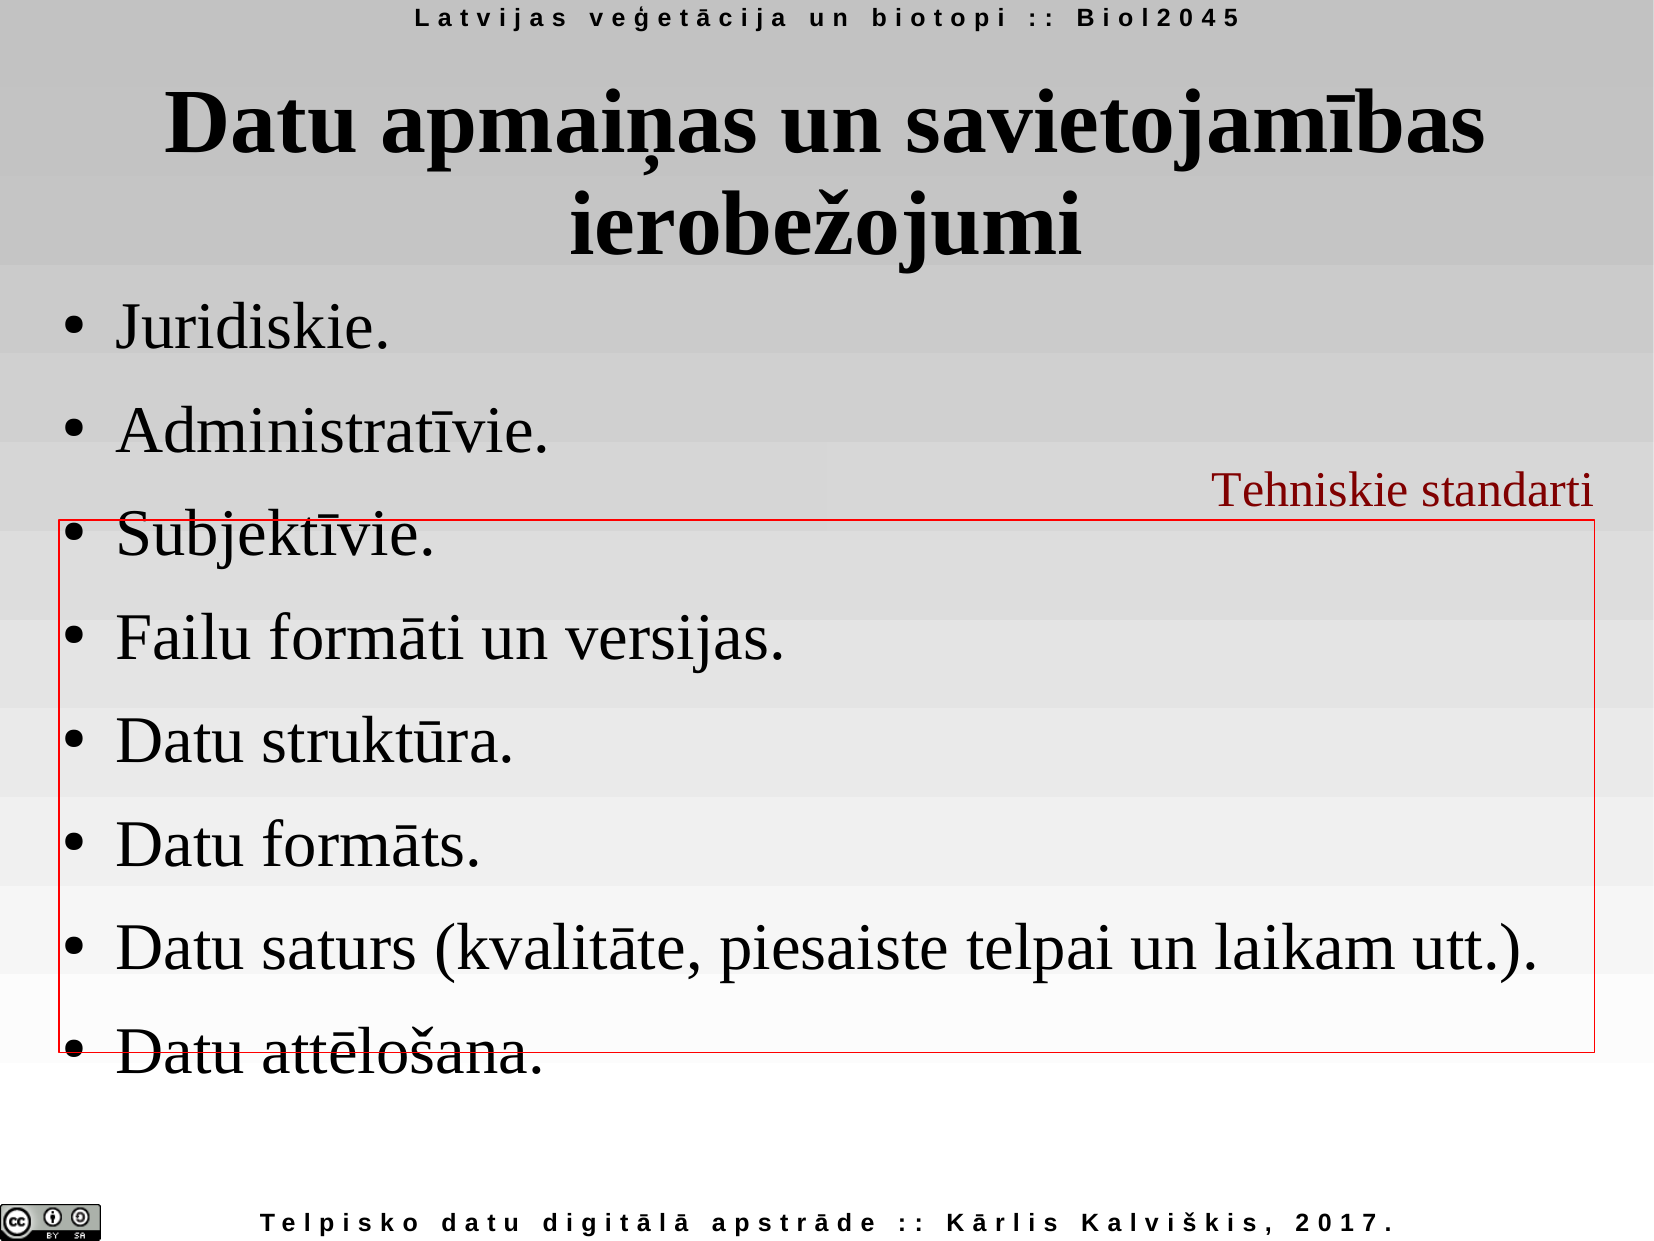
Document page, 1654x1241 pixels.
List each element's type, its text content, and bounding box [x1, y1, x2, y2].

text_box Tehniskie standarti [1215, 451, 1595, 518]
picture [0, 0, 1654, 1241]
title Datu apmaiņas un savietojamības ierobežojumi [29, 49, 1625, 296]
list Juridiskie. Administratīvie. Subjektīvie. Failu formāti un versijas. Datu struktūra. Datu formāts. Datu saturs (kvalitāte, piesaiste telpai un laikam utt.). Datu attēlošana. [44, 289, 1610, 1113]
